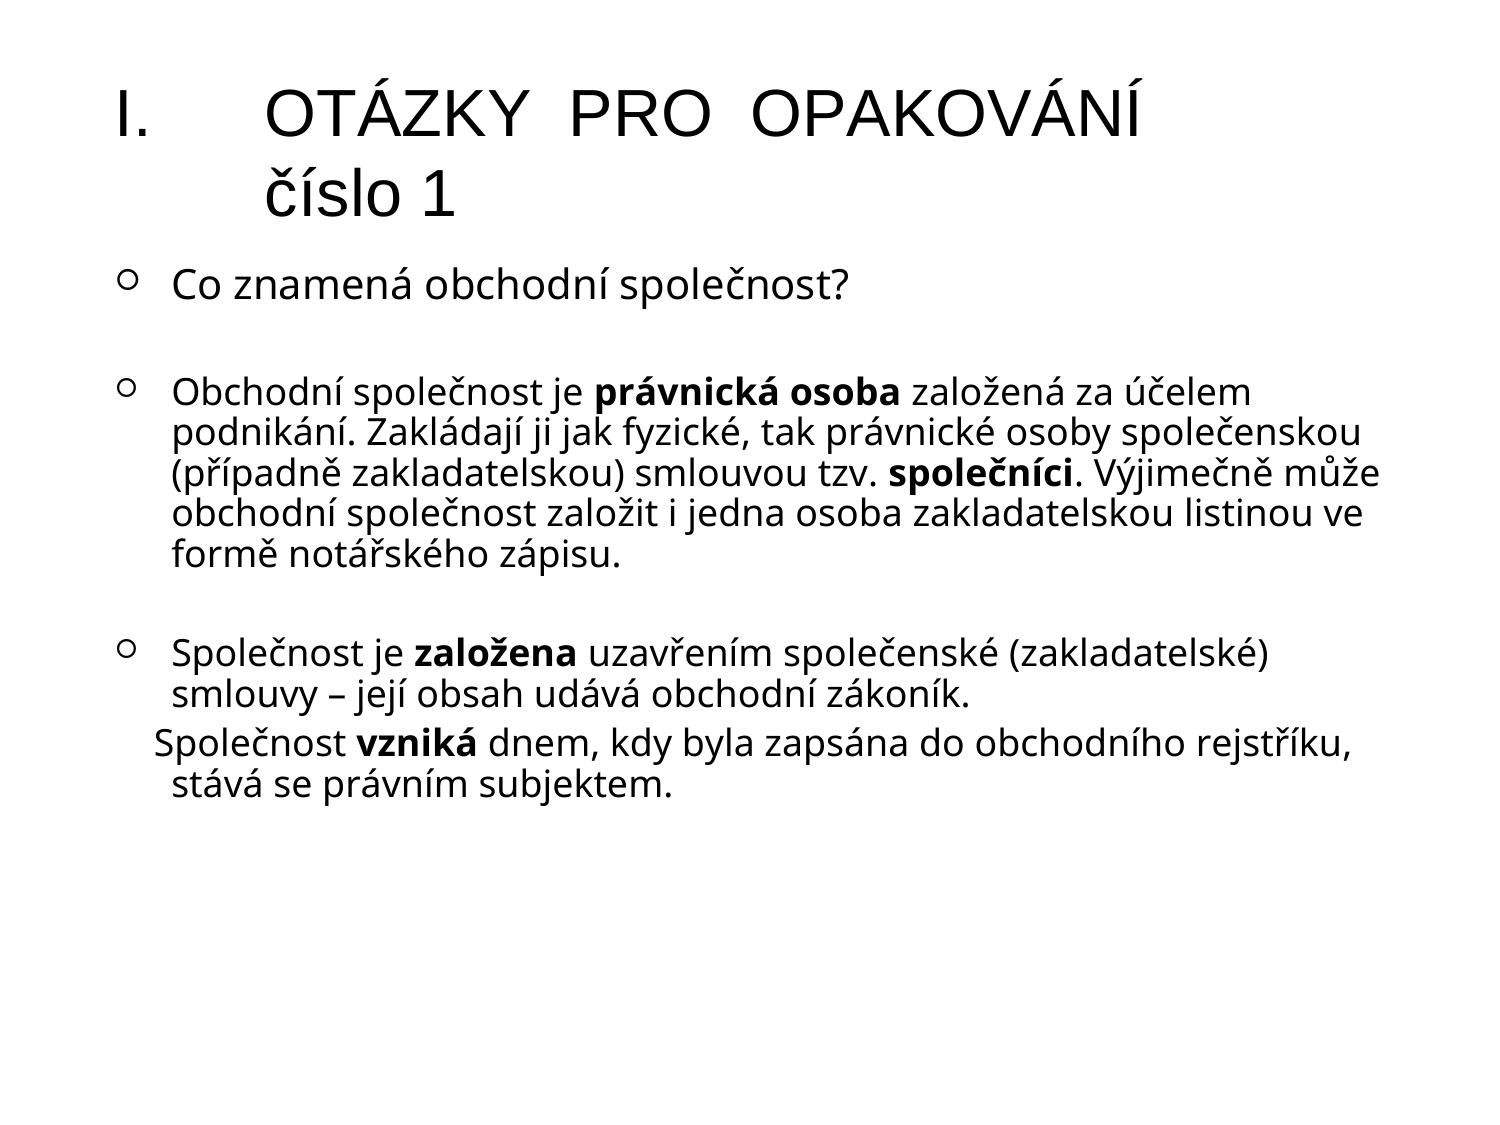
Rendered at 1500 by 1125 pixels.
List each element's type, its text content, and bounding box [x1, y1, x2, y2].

text_box Co znamená obchodní společnost? Obchodní společnost je právnická osoba založená za účelem podnikání. Zakládají ji jak fyzické, tak právnické osoby společenskou (případně zakladatelskou) smlouvou tzv. společníci. Výjimečně může obchodní společnost založit i jedna osoba zakladatelskou listinou ve formě notářského zápisu. Společnost je založena uzavřením společenské (zakladatelské) smlouvy – její obsah udává obchodní zákoník. Společnost vzniká dnem, kdy byla zapsána do obchodního rejstříku, stává se právním subjektem. [100, 255, 1425, 975]
text_box I. OTÁZKY PRO OPAKOVÁNÍ číslo 1 [100, 49, 1425, 237]
